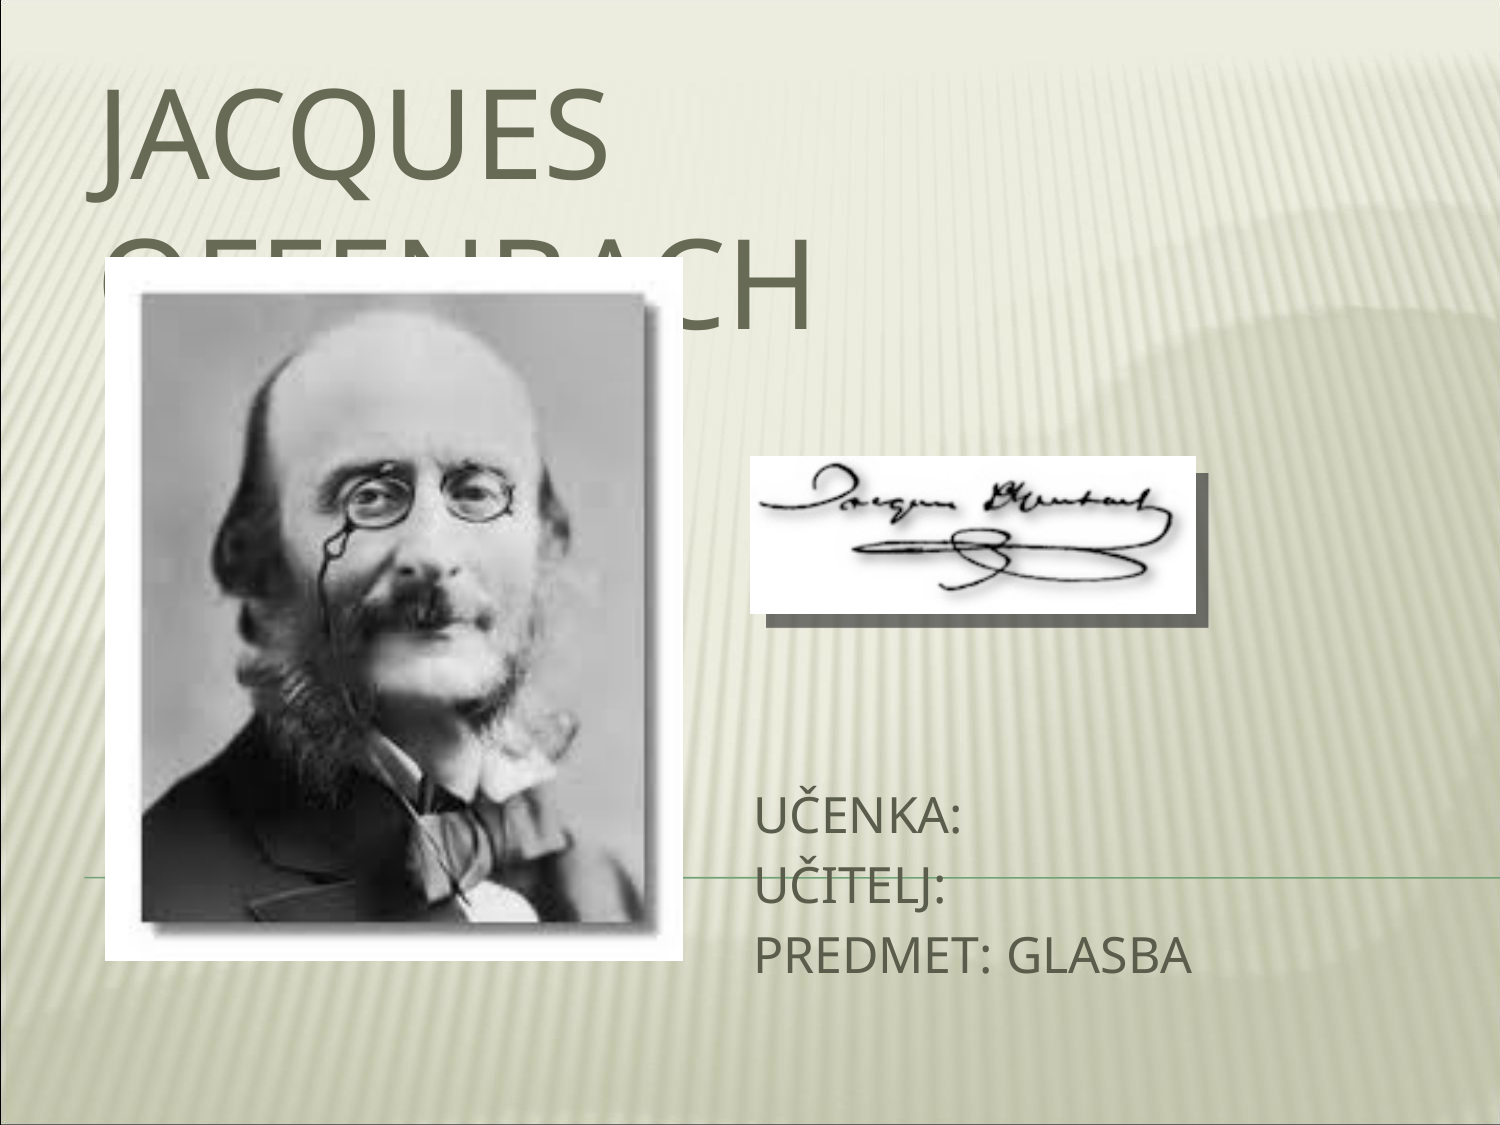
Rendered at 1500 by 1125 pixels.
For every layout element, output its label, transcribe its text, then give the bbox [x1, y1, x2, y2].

subtitle UČENKA: UČITELJ: PREDMET: GLASBA [738, 773, 1500, 1061]
title JACQUES OFFENBACH [82, 46, 1357, 288]
picture [0, 0, 1500, 1125]
